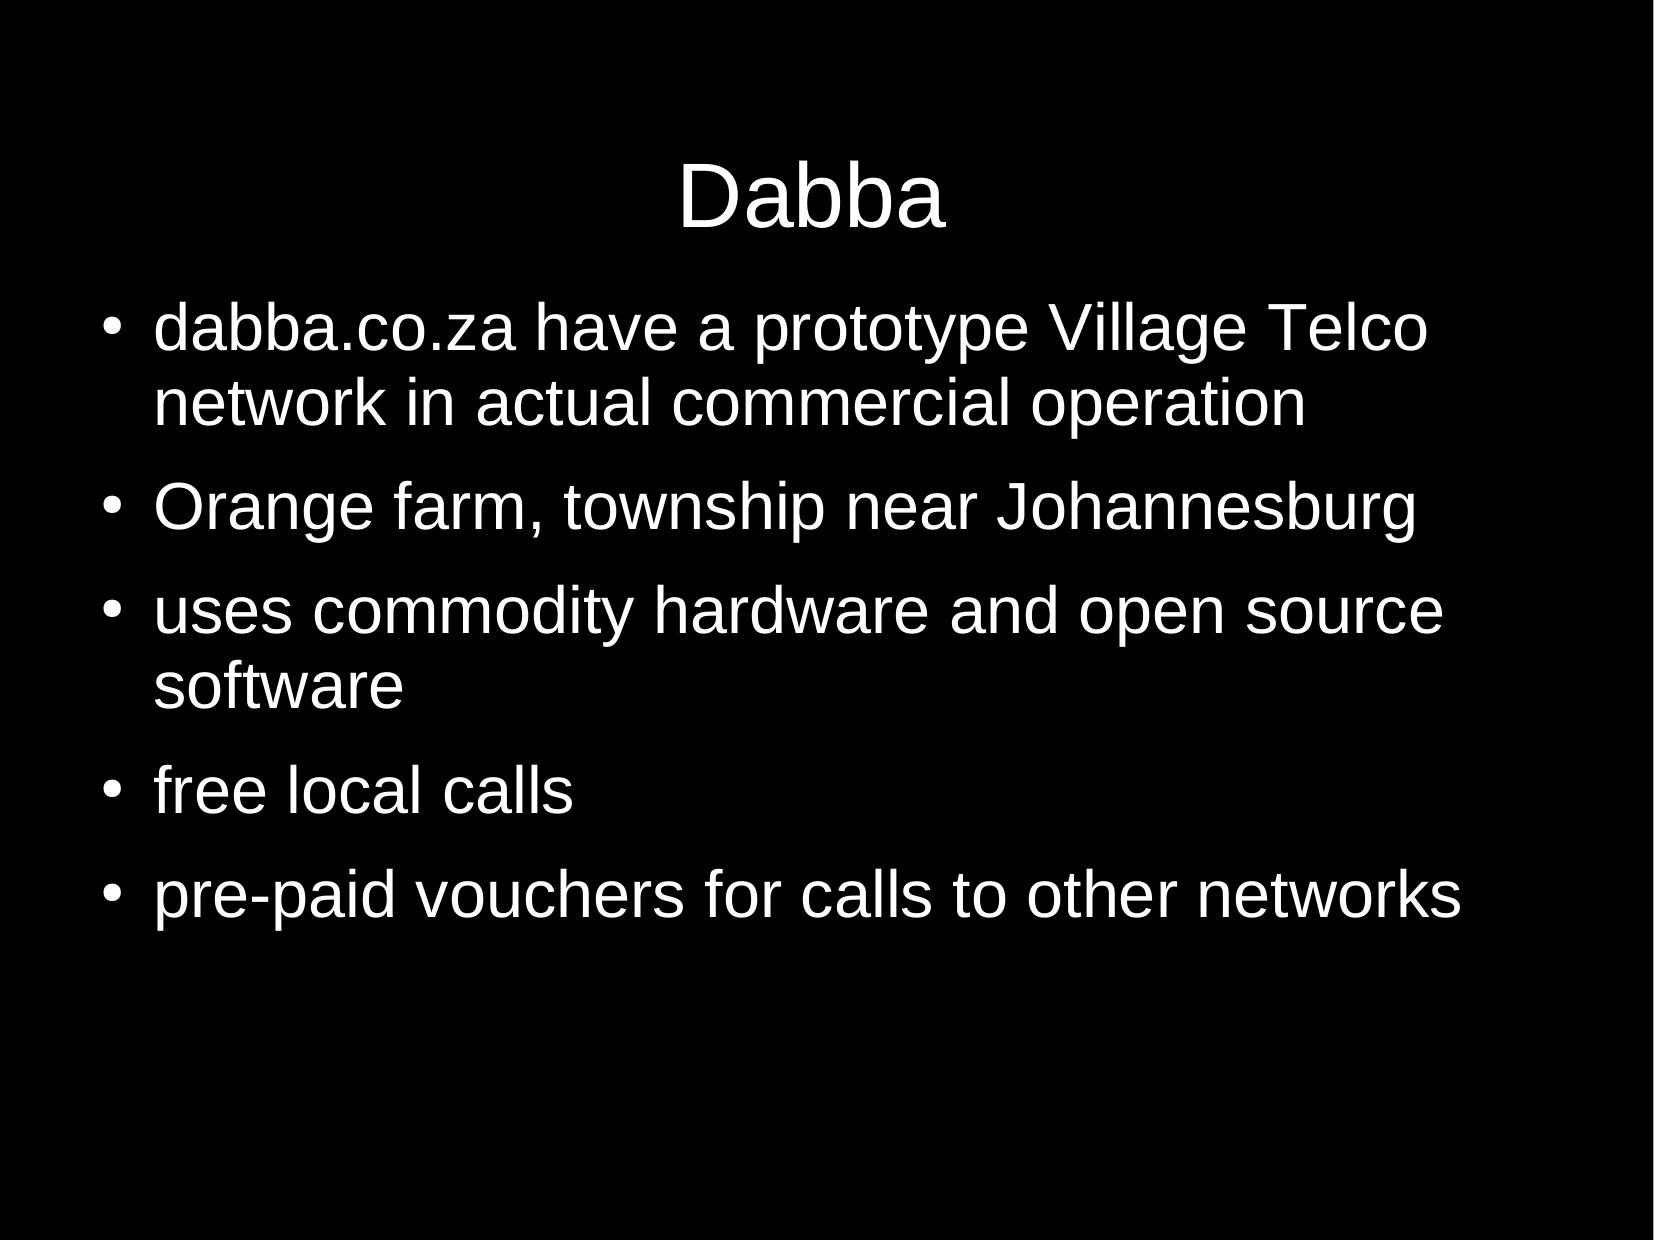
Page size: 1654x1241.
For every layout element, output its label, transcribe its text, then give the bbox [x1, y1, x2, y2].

list dabba.co.za have a prototype Village Telco network in actual commercial operation Orange farm, township near Johannesburg uses commodity hardware and open source software free local calls pre-paid vouchers for calls to other networks [82, 290, 1571, 1109]
title Dabba [118, 112, 1506, 281]
